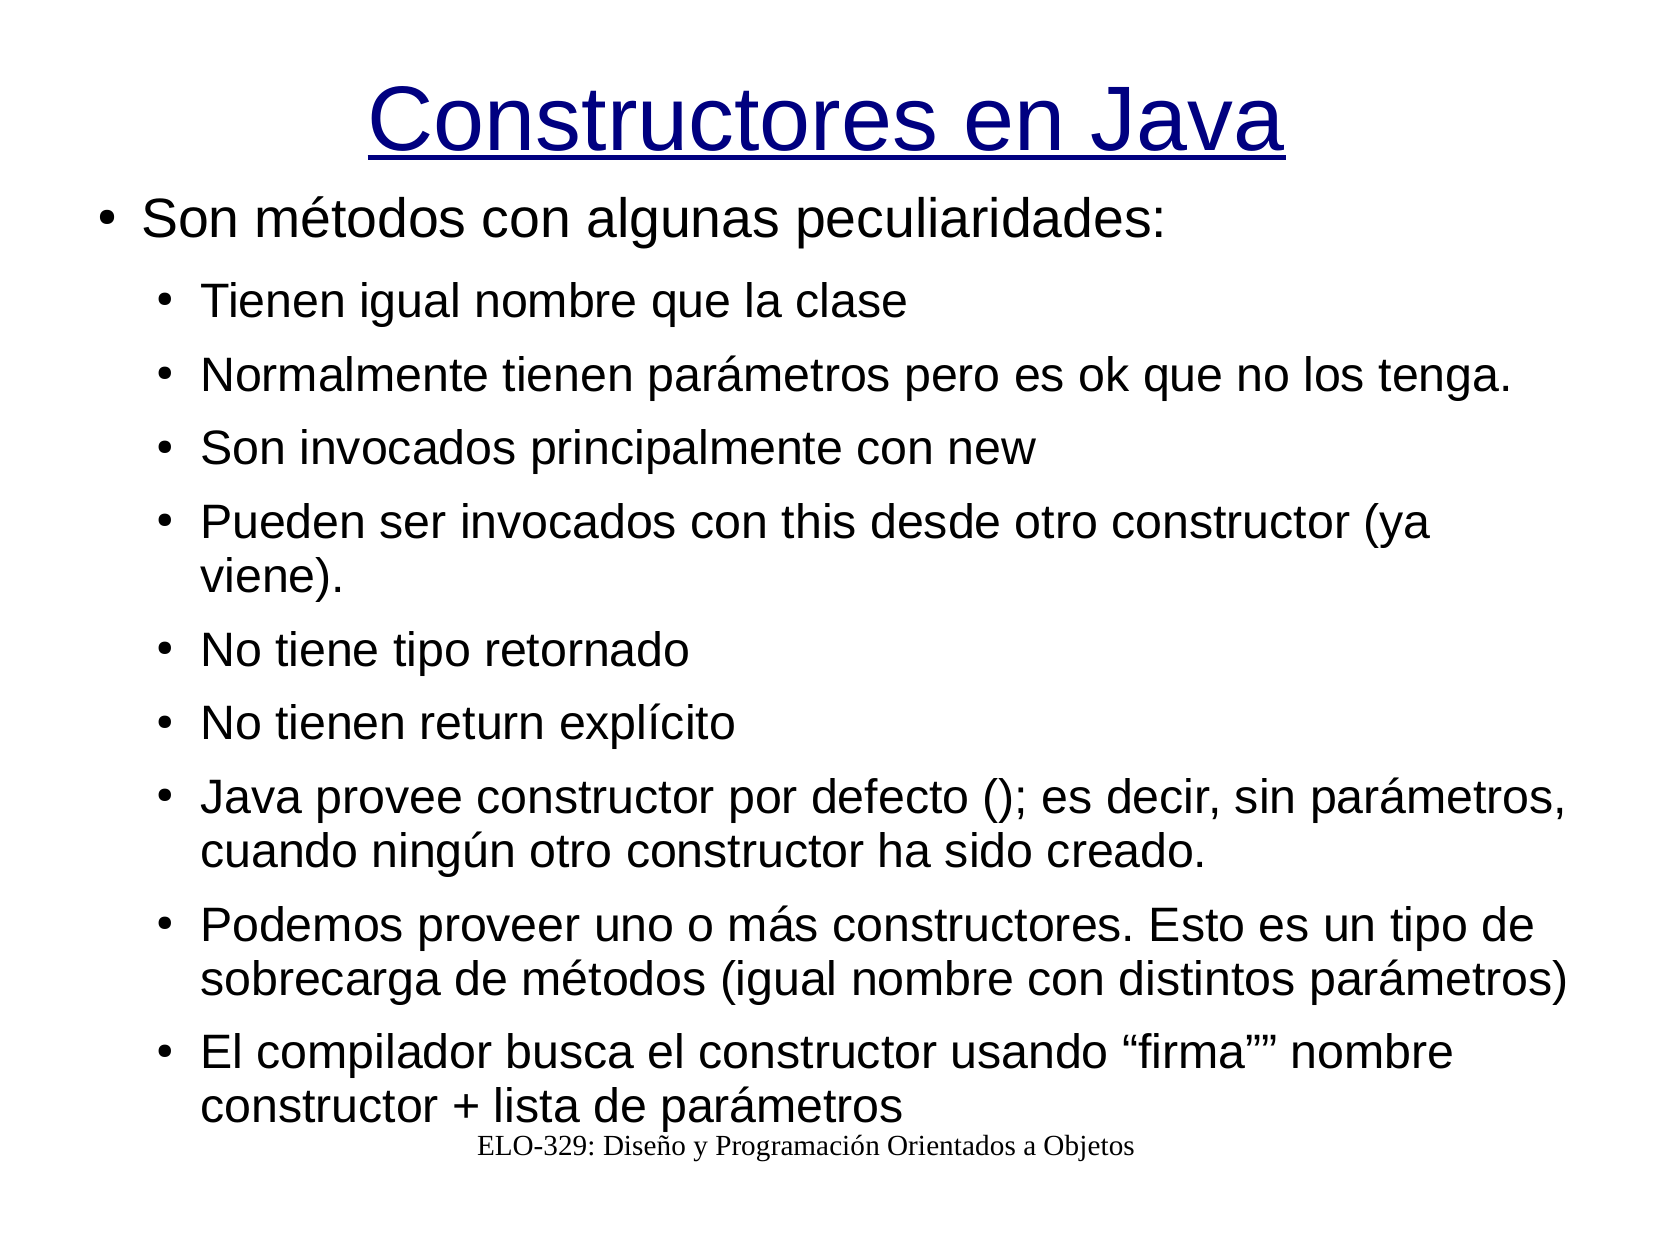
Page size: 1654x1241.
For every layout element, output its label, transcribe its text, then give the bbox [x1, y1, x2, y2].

title Constructores en Java [82, 49, 1571, 187]
list Son métodos con algunas peculiaridades: Tienen igual nombre que la clase Normalmente tienen parámetros pero es ok que no los tenga. Son invocados principalmente con new Pueden ser invocados con this desde otro constructor (ya viene). No tiene tipo retornado No tienen return explícito Java provee constructor por defecto (); es decir, sin parámetros, cuando ningún otro constructor ha sido creado. Podemos proveer uno o más constructores. Esto es un tipo de sobrecarga de métodos (igual nombre con distintos parámetros) El compilador busca el constructor usando “firma”” nombre constructor + lista de parámetros [82, 187, 1571, 1163]
